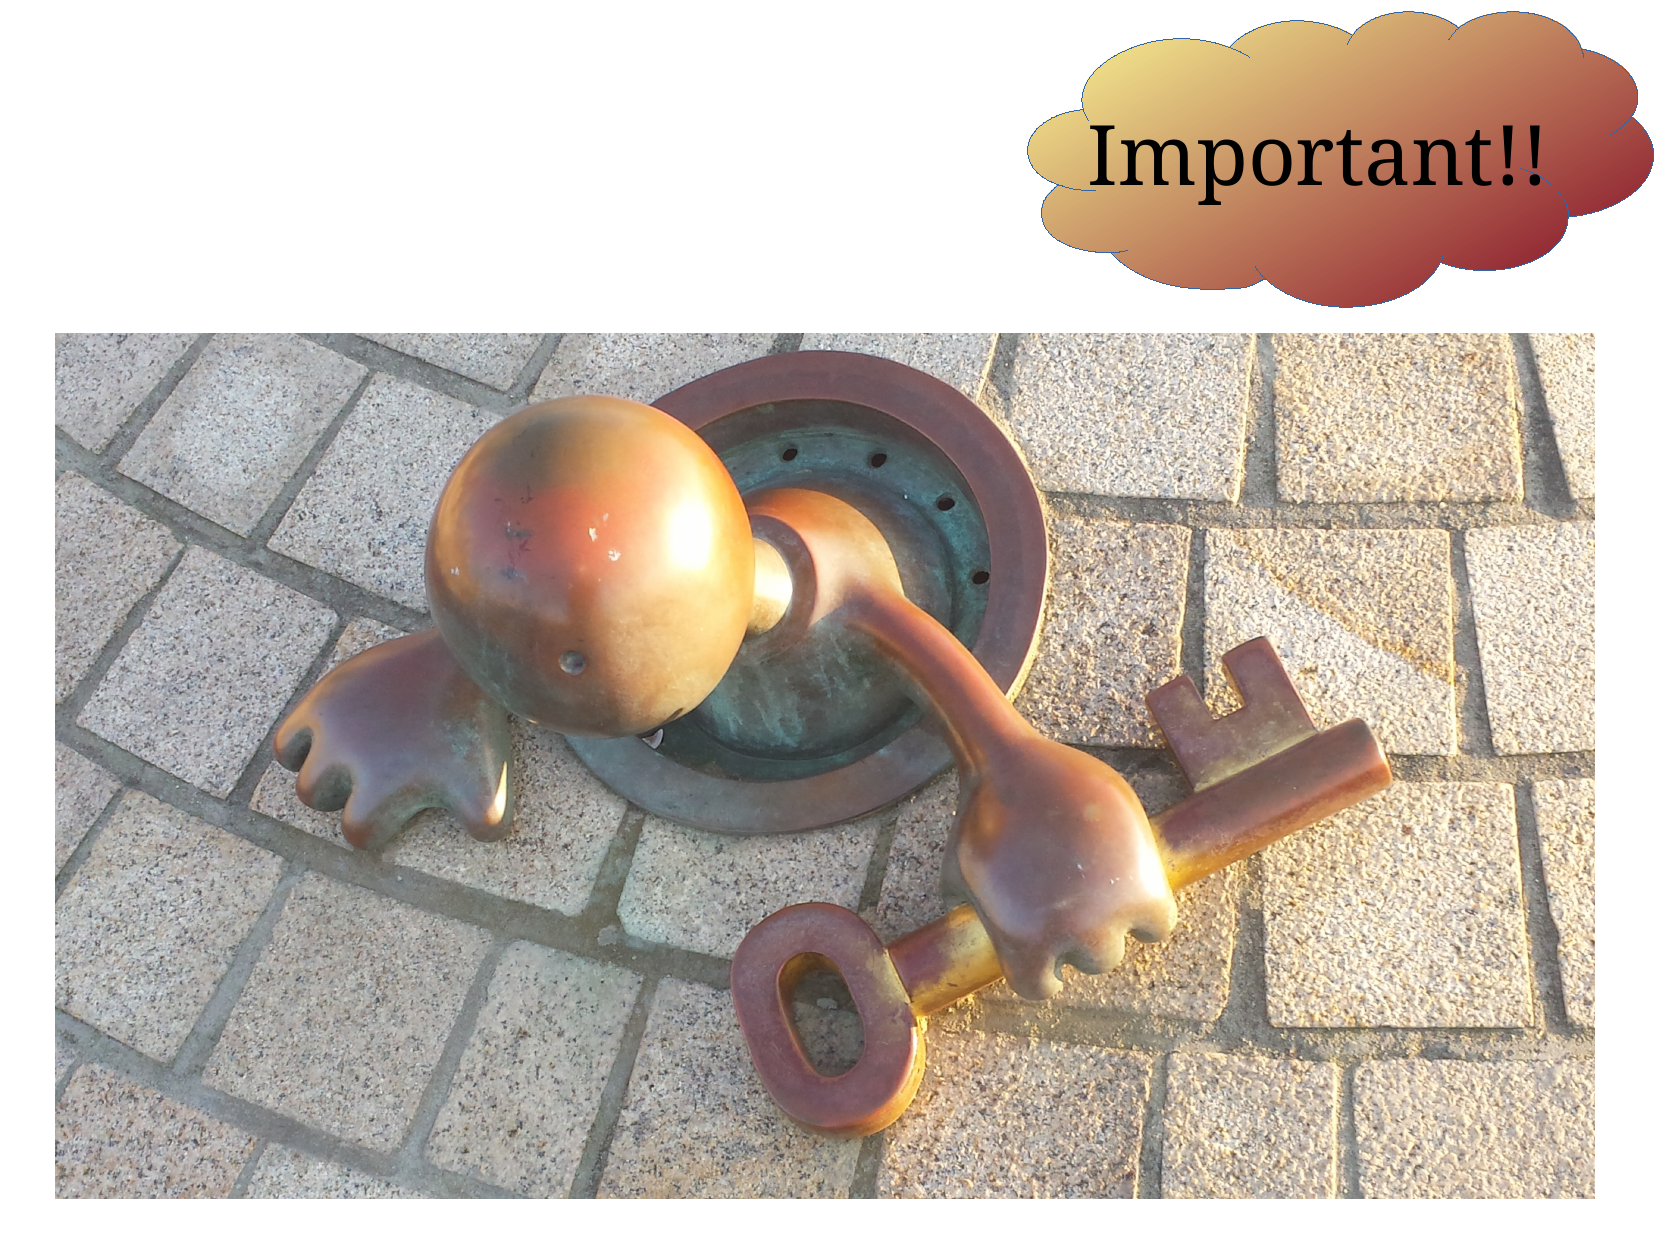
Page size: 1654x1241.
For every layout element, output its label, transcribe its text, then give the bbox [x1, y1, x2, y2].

text_box Important!! [1027, 11, 1654, 308]
picture [55, 333, 1595, 1199]
